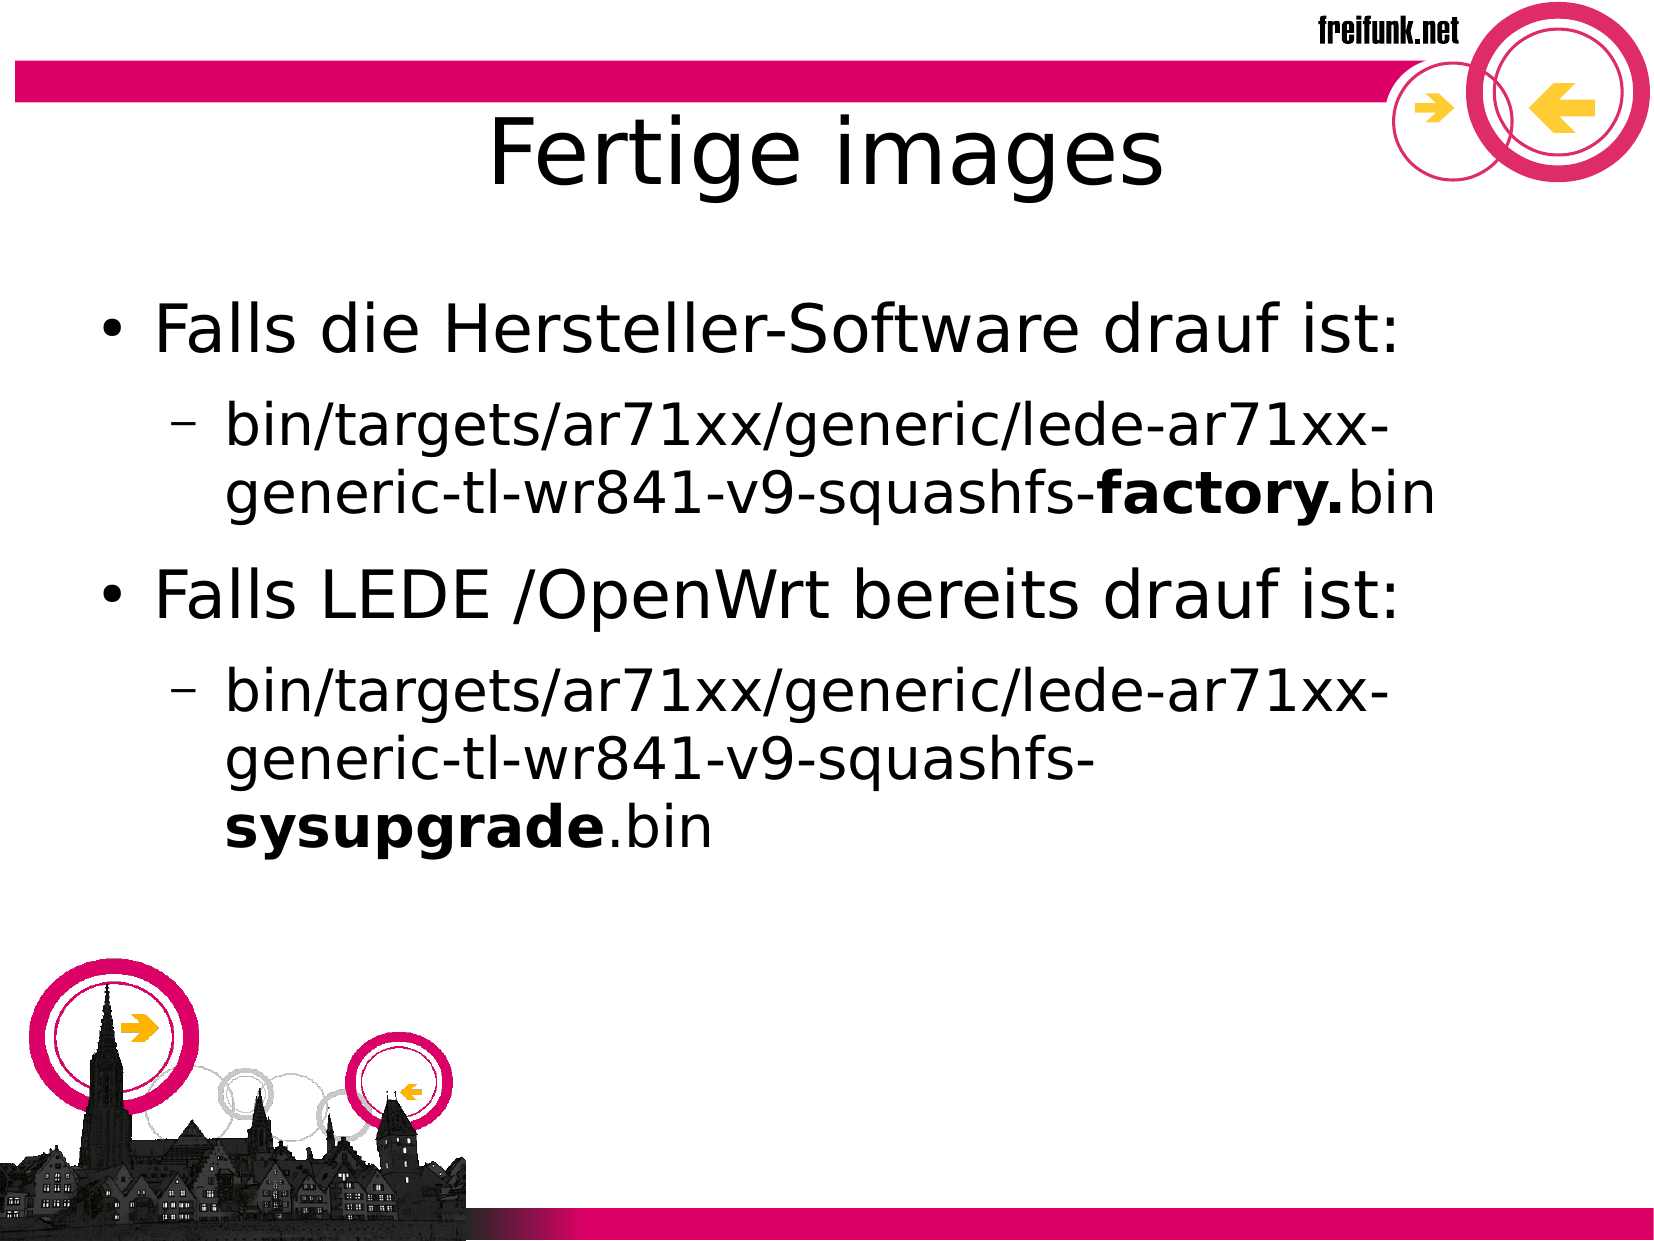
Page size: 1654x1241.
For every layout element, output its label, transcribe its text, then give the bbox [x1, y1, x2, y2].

list Falls die Hersteller-Software drauf ist: bin/targets/ar71xx/generic/lede-ar71xx-generic-tl-wr841-v9-squashfs-factory.bin Falls LEDE /OpenWrt bereits drauf ist: bin/targets/ar71xx/generic/lede-ar71xx-generic-tl-wr841-v9-squashfs-sysupgrade.bin [82, 290, 1571, 1010]
title Fertige images [82, 49, 1571, 257]
